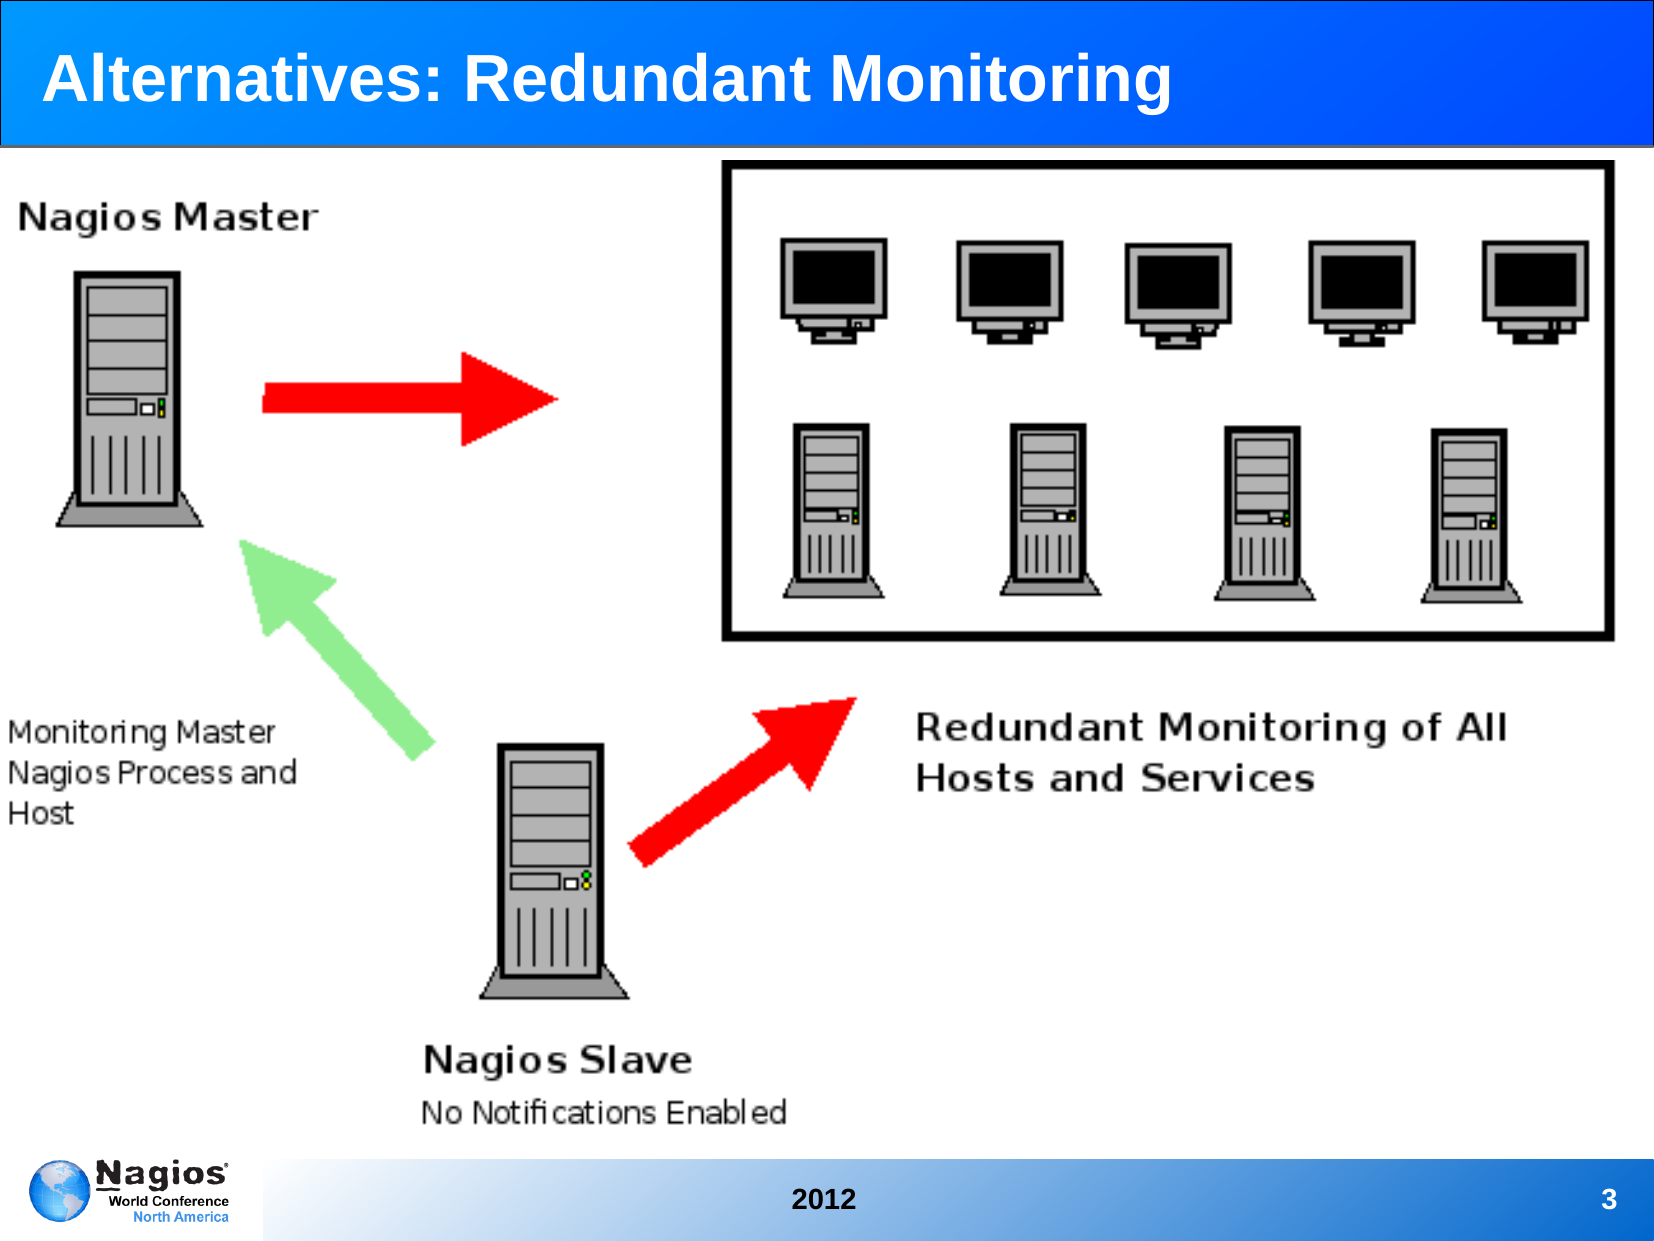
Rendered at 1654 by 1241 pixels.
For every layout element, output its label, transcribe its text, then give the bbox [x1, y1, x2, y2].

picture [29, 1159, 229, 1235]
title Alternatives: Redundant Monitoring [41, 29, 1248, 127]
picture [8, 160, 1618, 1150]
